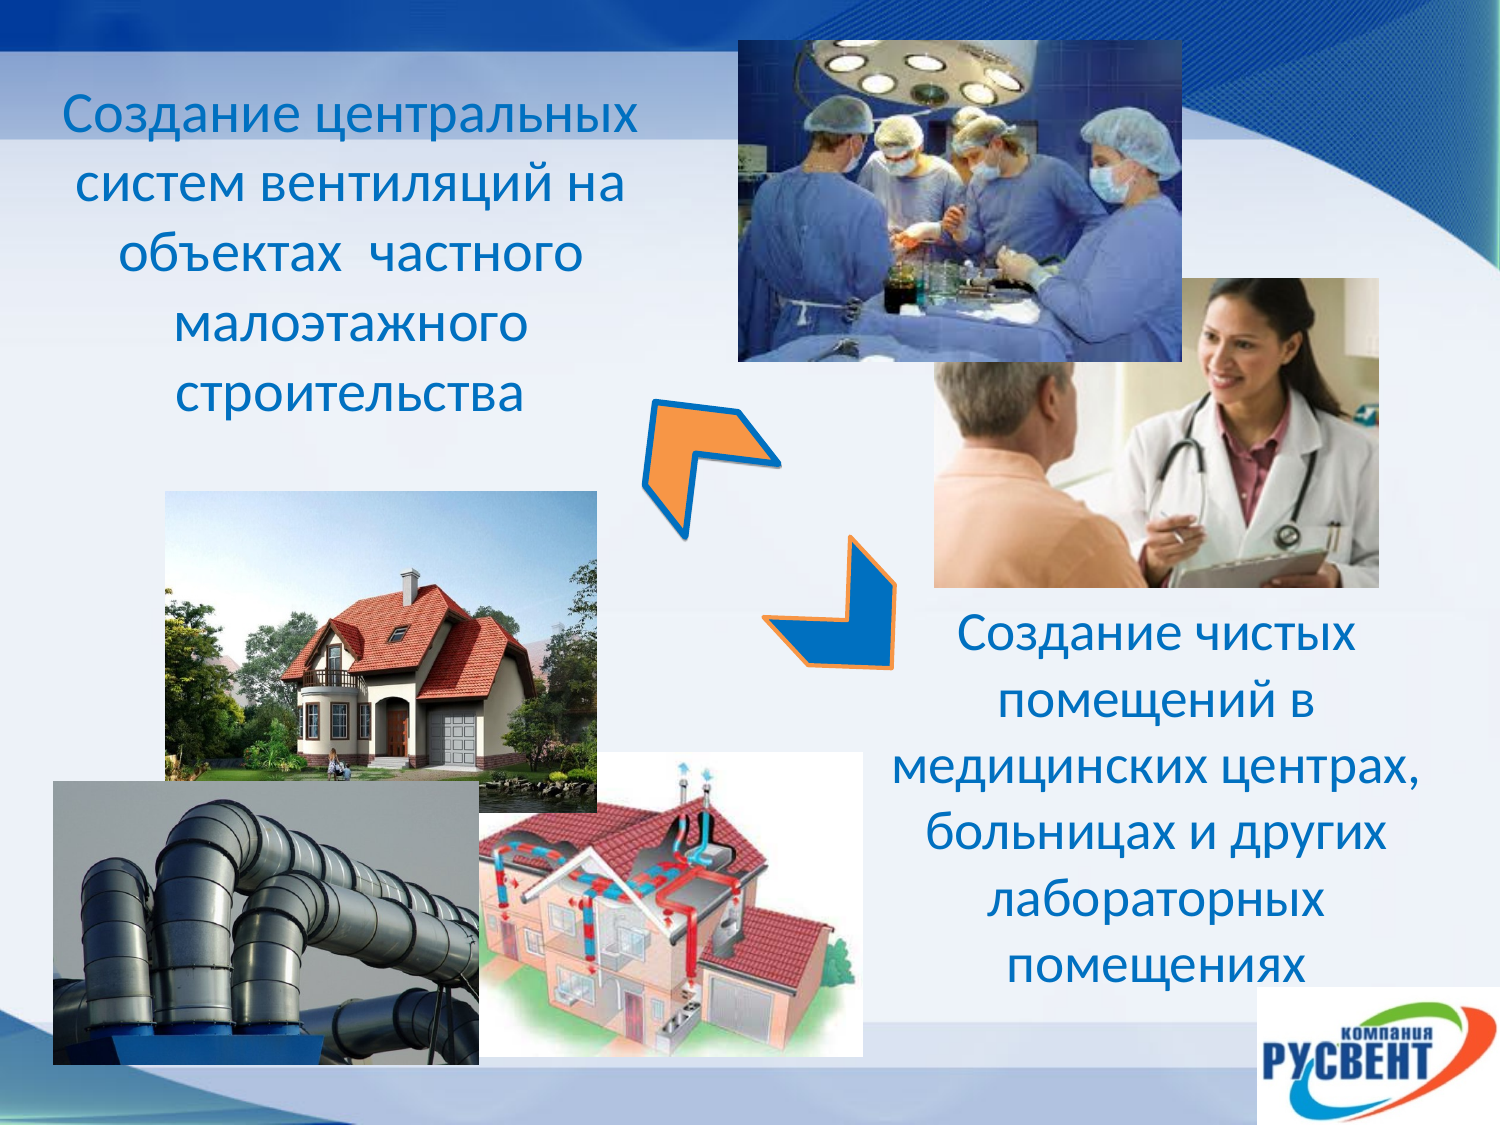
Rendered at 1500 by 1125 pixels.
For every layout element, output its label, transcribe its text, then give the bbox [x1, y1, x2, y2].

list Создание центральных систем вентиляций на объектах частного малоэтажного строительства [22, 66, 680, 468]
picture [738, 40, 1379, 589]
text_box [763, 536, 895, 669]
text_box [644, 401, 779, 537]
picture [1257, 987, 1500, 1125]
list Создание чистых помещений в медицинских центрах, больницах и других лабораторных помещениях [838, 588, 1476, 1004]
picture [53, 491, 863, 1065]
